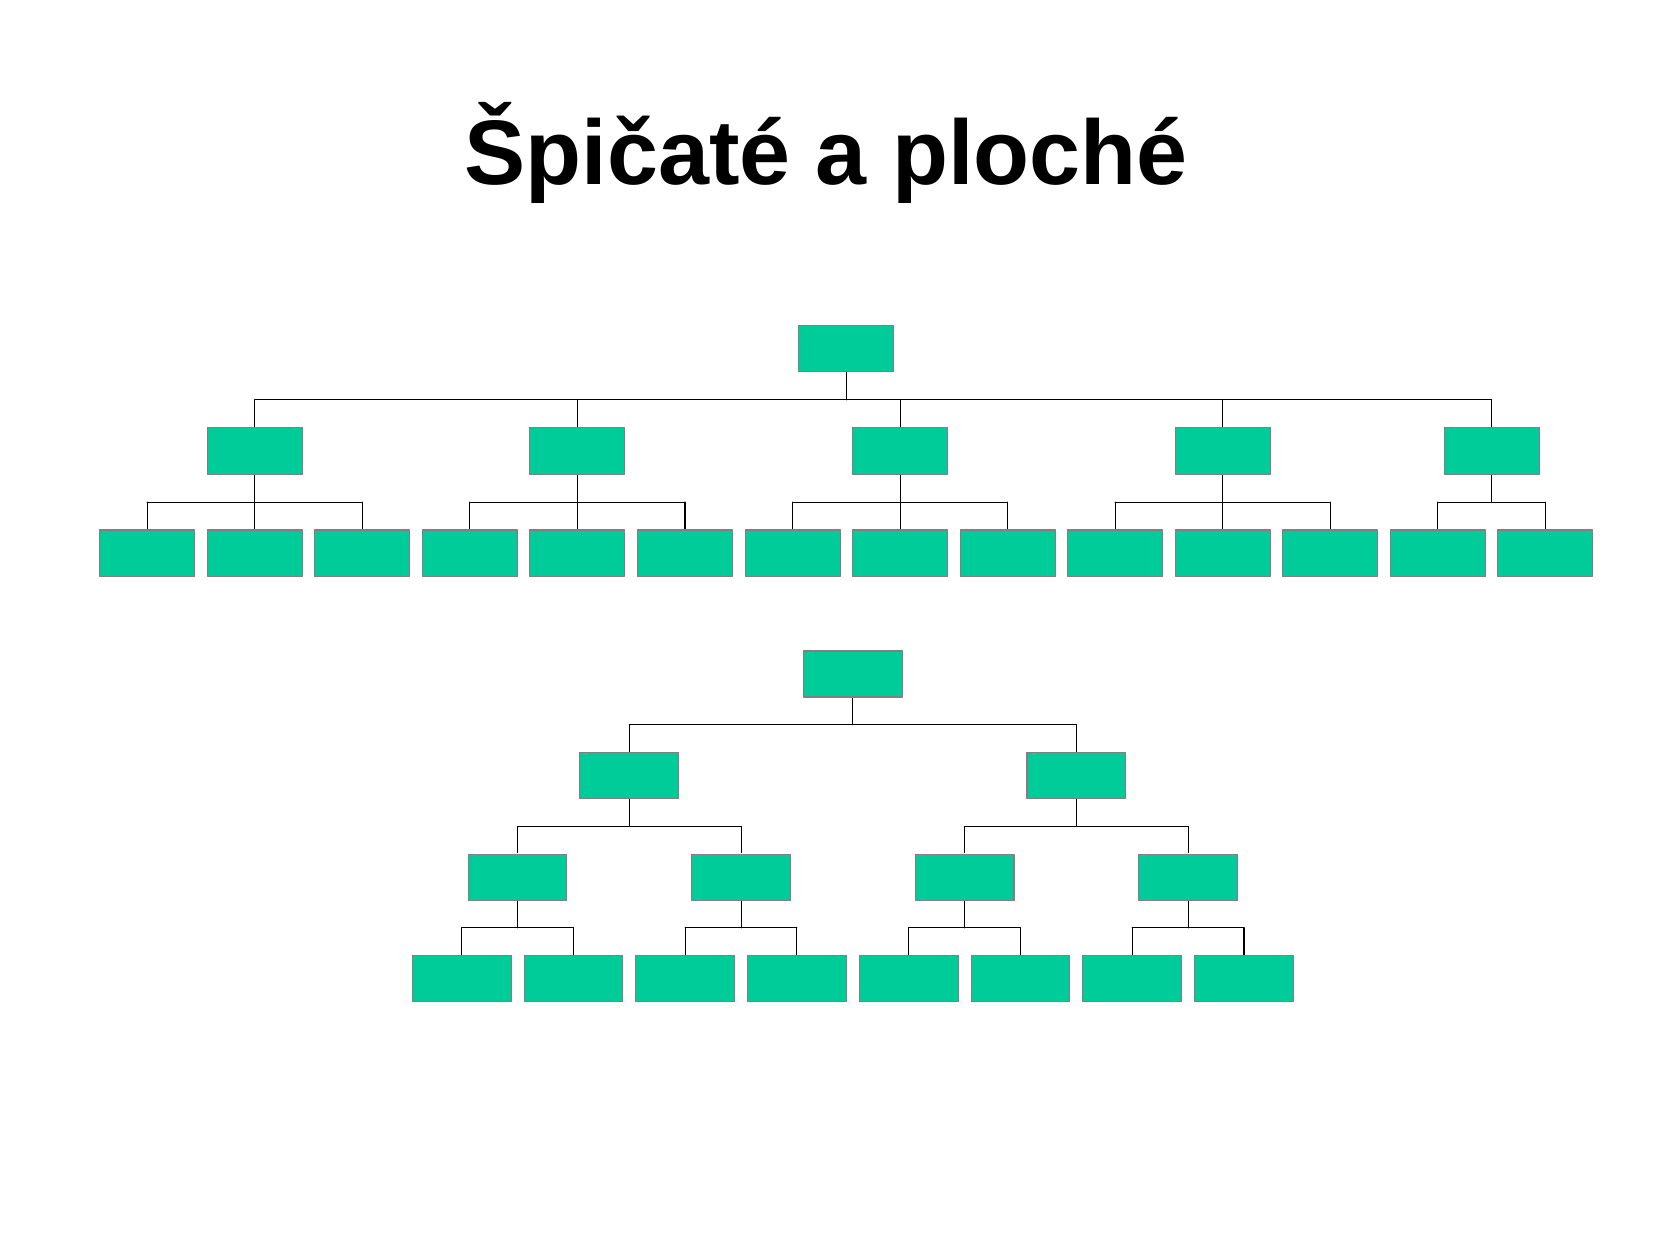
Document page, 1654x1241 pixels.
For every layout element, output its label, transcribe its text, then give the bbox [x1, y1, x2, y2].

title Špičaté a ploché [82, 49, 1571, 257]
chart [410, 646, 1296, 1007]
chart [97, 320, 1595, 581]
